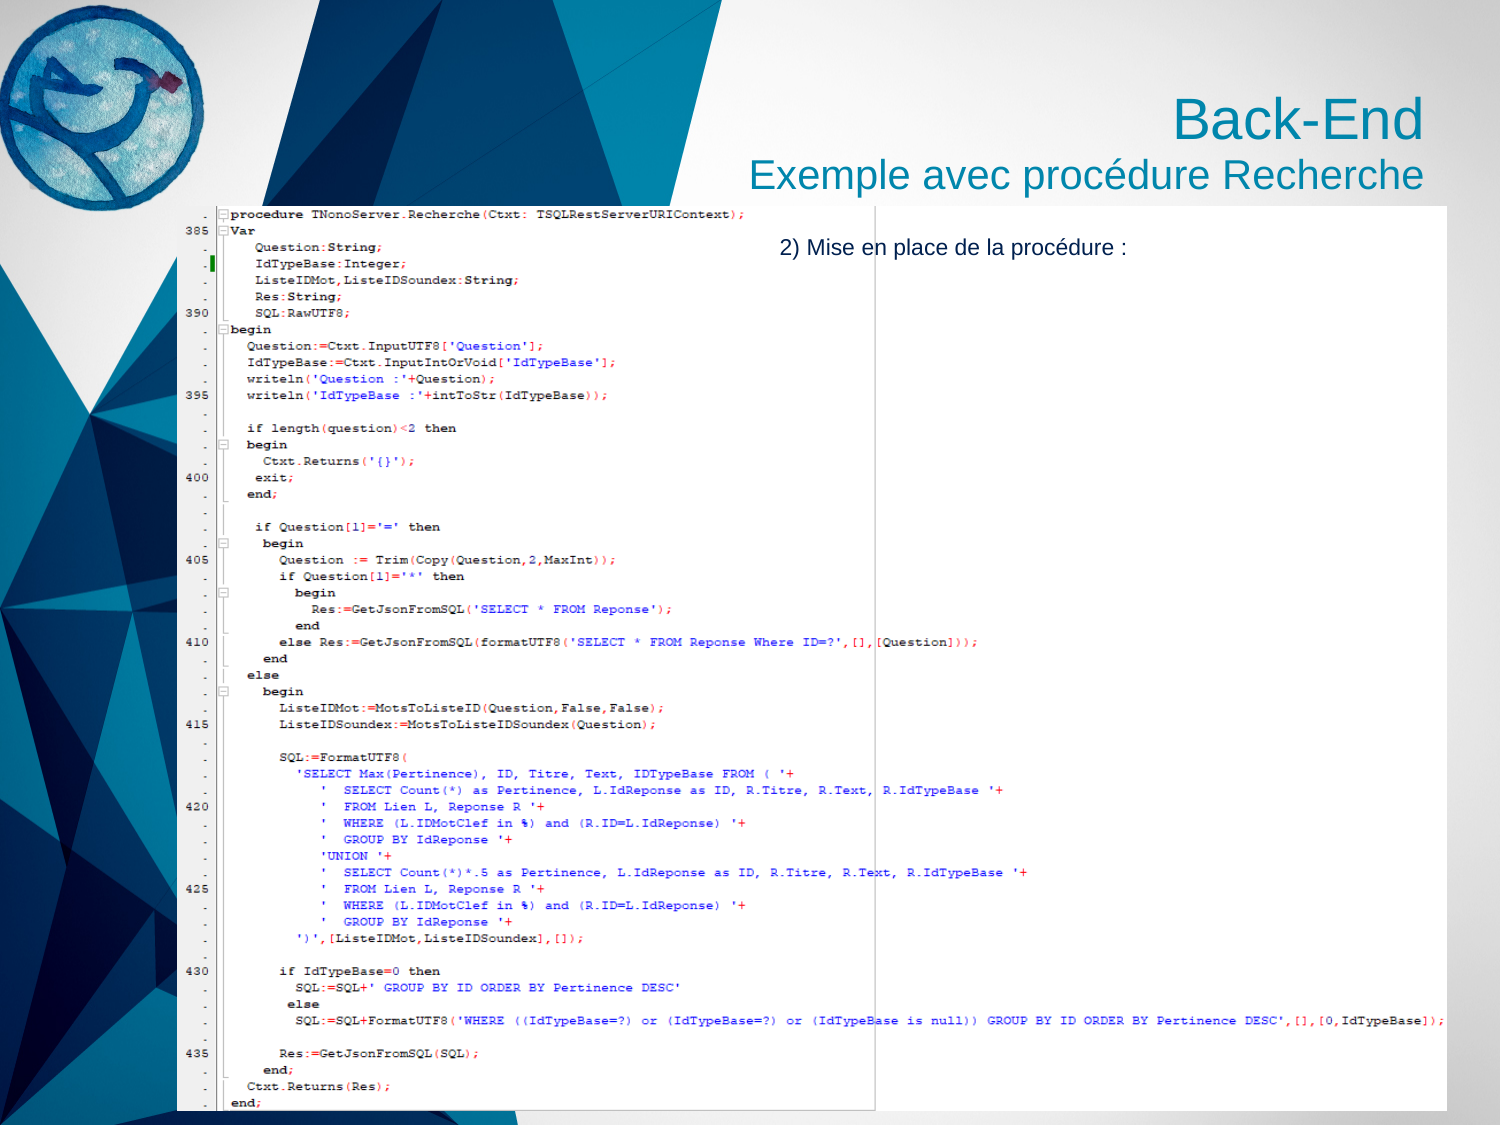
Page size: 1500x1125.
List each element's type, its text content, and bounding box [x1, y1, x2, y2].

title Back-End Exemple avec procédure Recherche [708, 48, 1425, 237]
picture [0, 0, 1500, 1125]
list 2) Mise en place de la procédure : [708, 234, 1388, 916]
